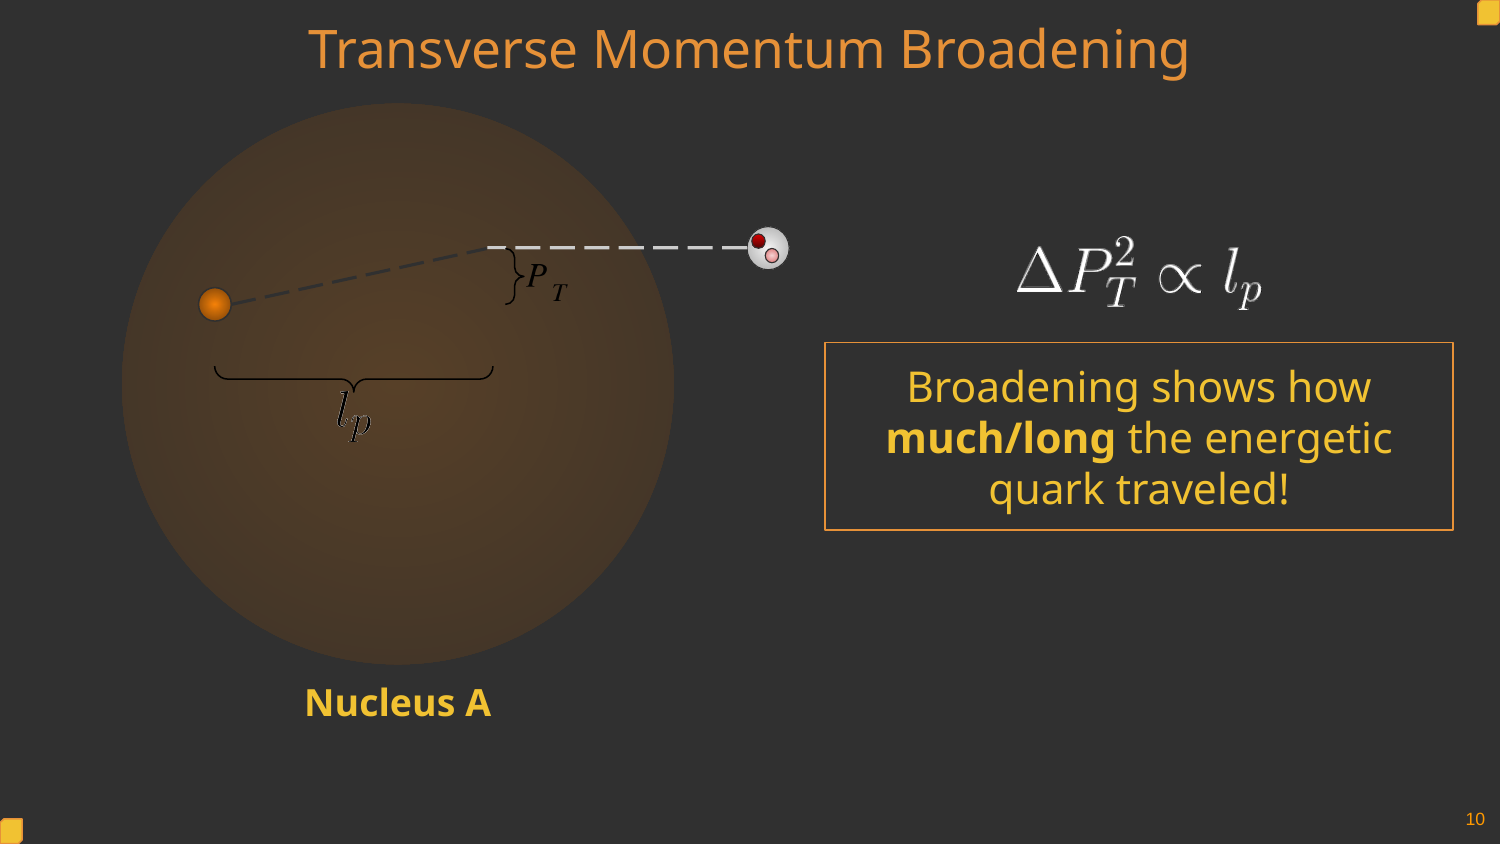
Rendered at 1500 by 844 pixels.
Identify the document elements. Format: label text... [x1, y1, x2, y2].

title Transverse Momentum Broadening [51, 0, 1449, 94]
slide_number <number> [1437, 792, 1500, 844]
picture [337, 391, 371, 442]
picture [526, 264, 568, 301]
text_box [747, 226, 790, 270]
text_box Nucleus A [268, 664, 527, 740]
text_box Broadening shows how much/long the energetic quark traveled! [824, 342, 1454, 530]
text_box [122, 103, 674, 664]
picture [1016, 236, 1262, 310]
